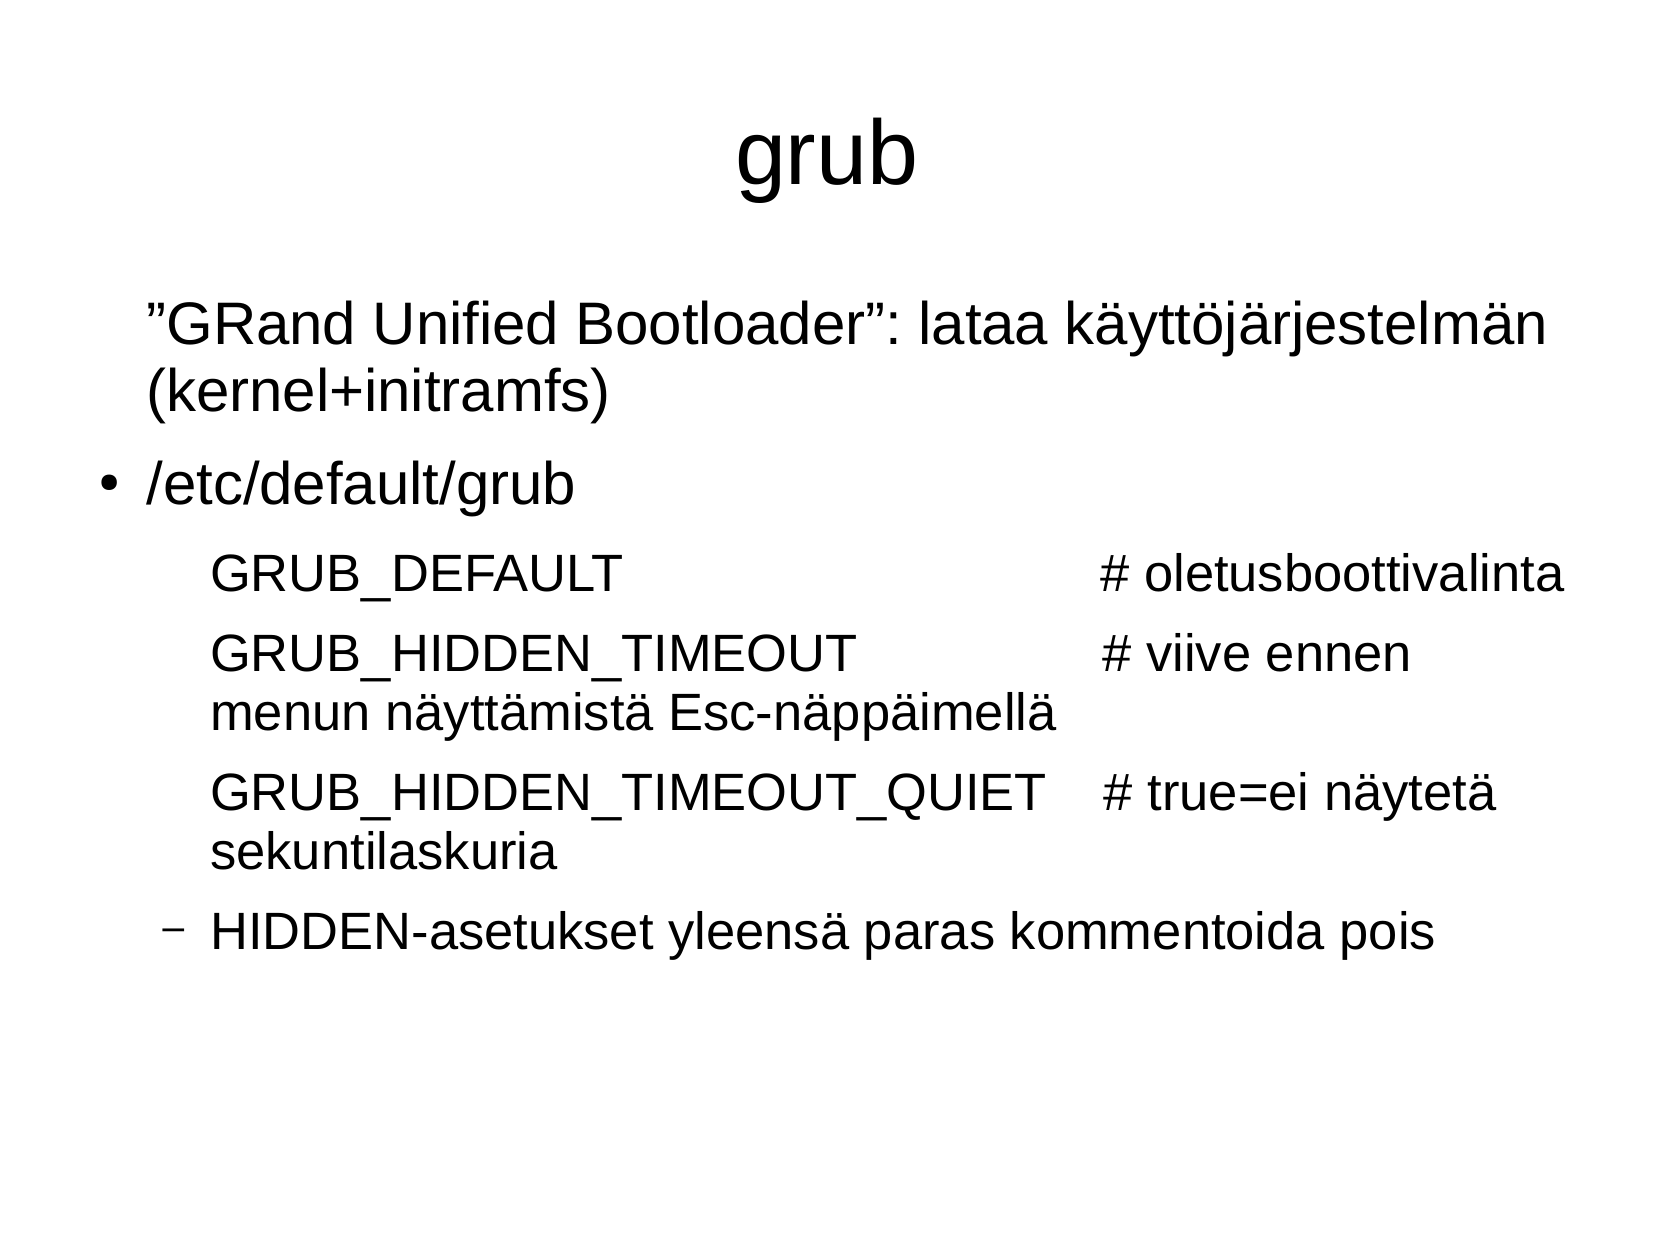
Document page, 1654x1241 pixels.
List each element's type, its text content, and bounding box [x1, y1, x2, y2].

list ”GRand Unified Bootloader”: lataa käyttöjärjestelmän (kernel+initramfs) /etc/default/grub GRUB_DEFAULT # oletusboottivalinta GRUB_HIDDEN_TIMEOUT # viive ennen menun näyttämistä Esc-näppäimellä GRUB_HIDDEN_TIMEOUT_QUIET # true=ei näytetä sekuntilaskuria HIDDEN-asetukset yleensä paras kommentoida pois [82, 290, 1571, 1010]
title grub [82, 49, 1571, 257]
